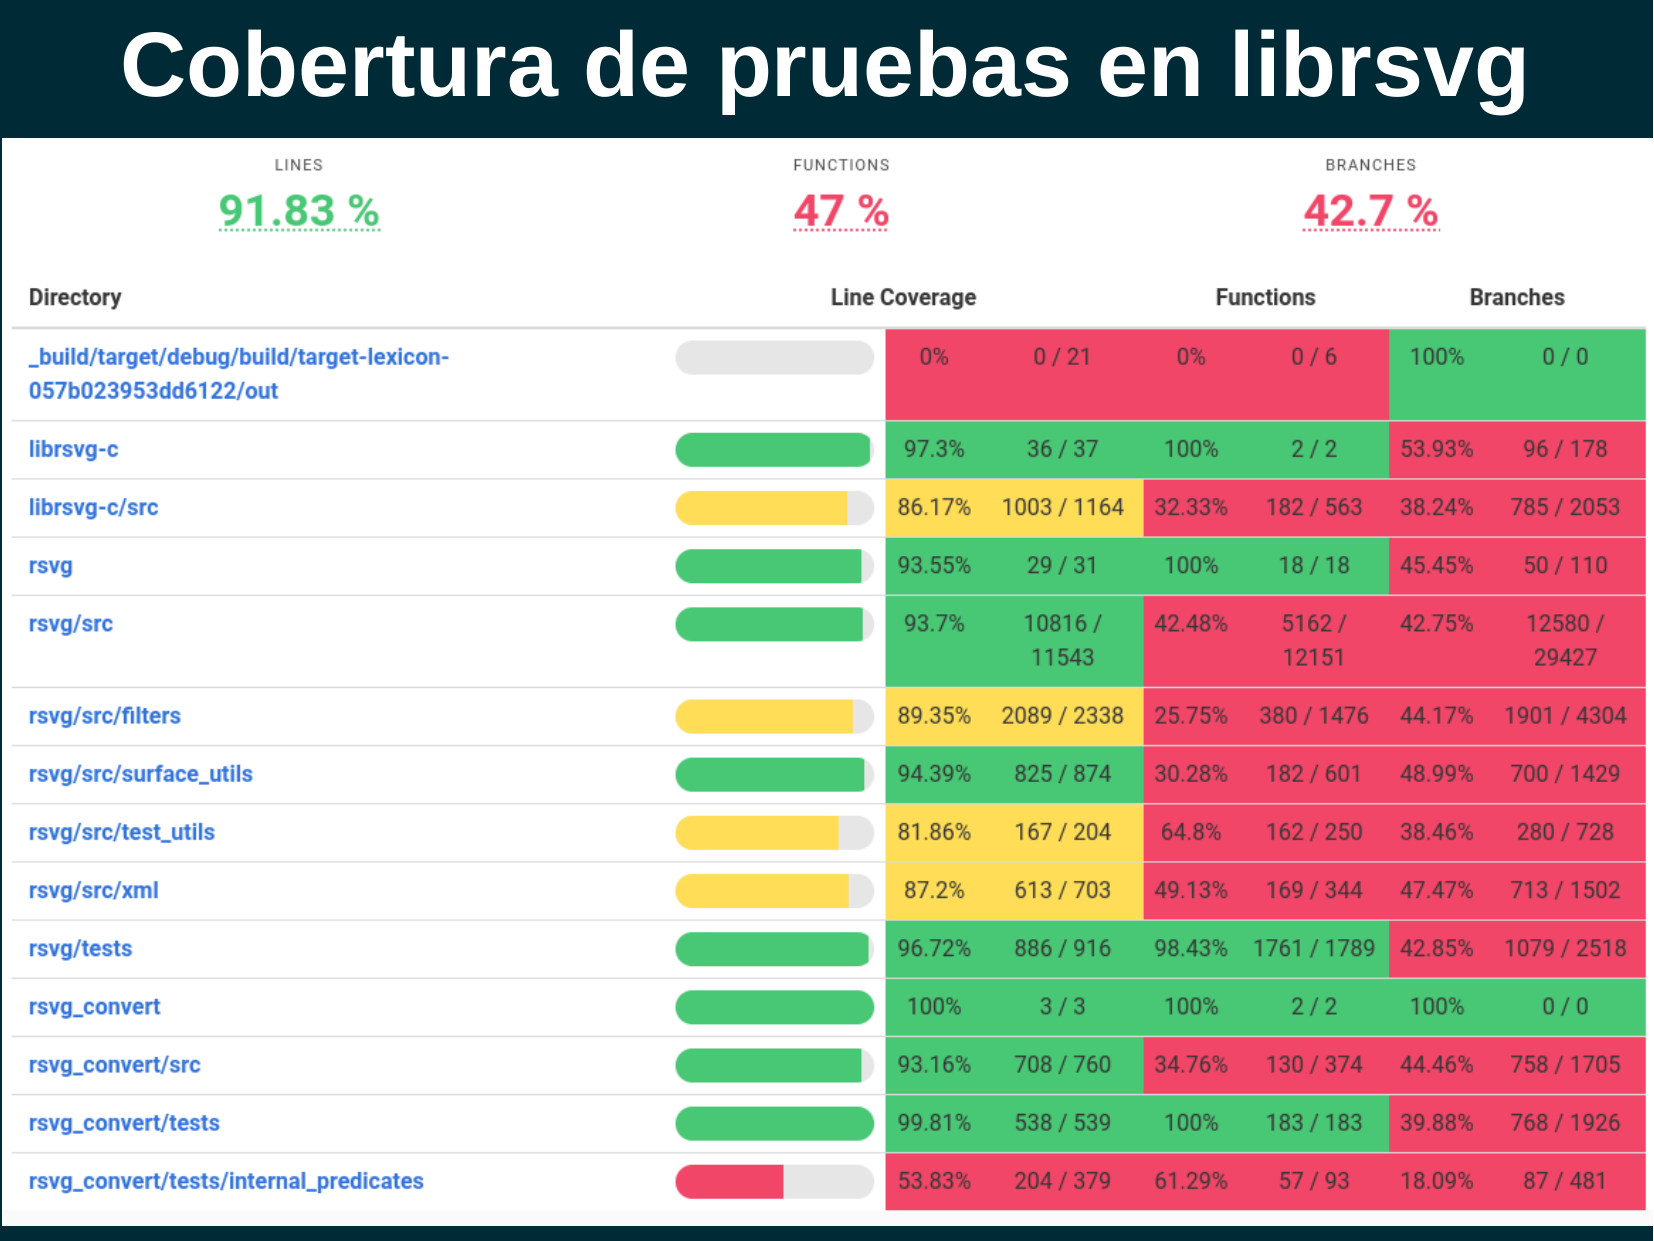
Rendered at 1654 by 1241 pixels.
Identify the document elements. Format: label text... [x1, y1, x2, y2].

picture [3, 139, 1653, 1225]
title Cobertura de pruebas en librsvg [82, 0, 1571, 138]
